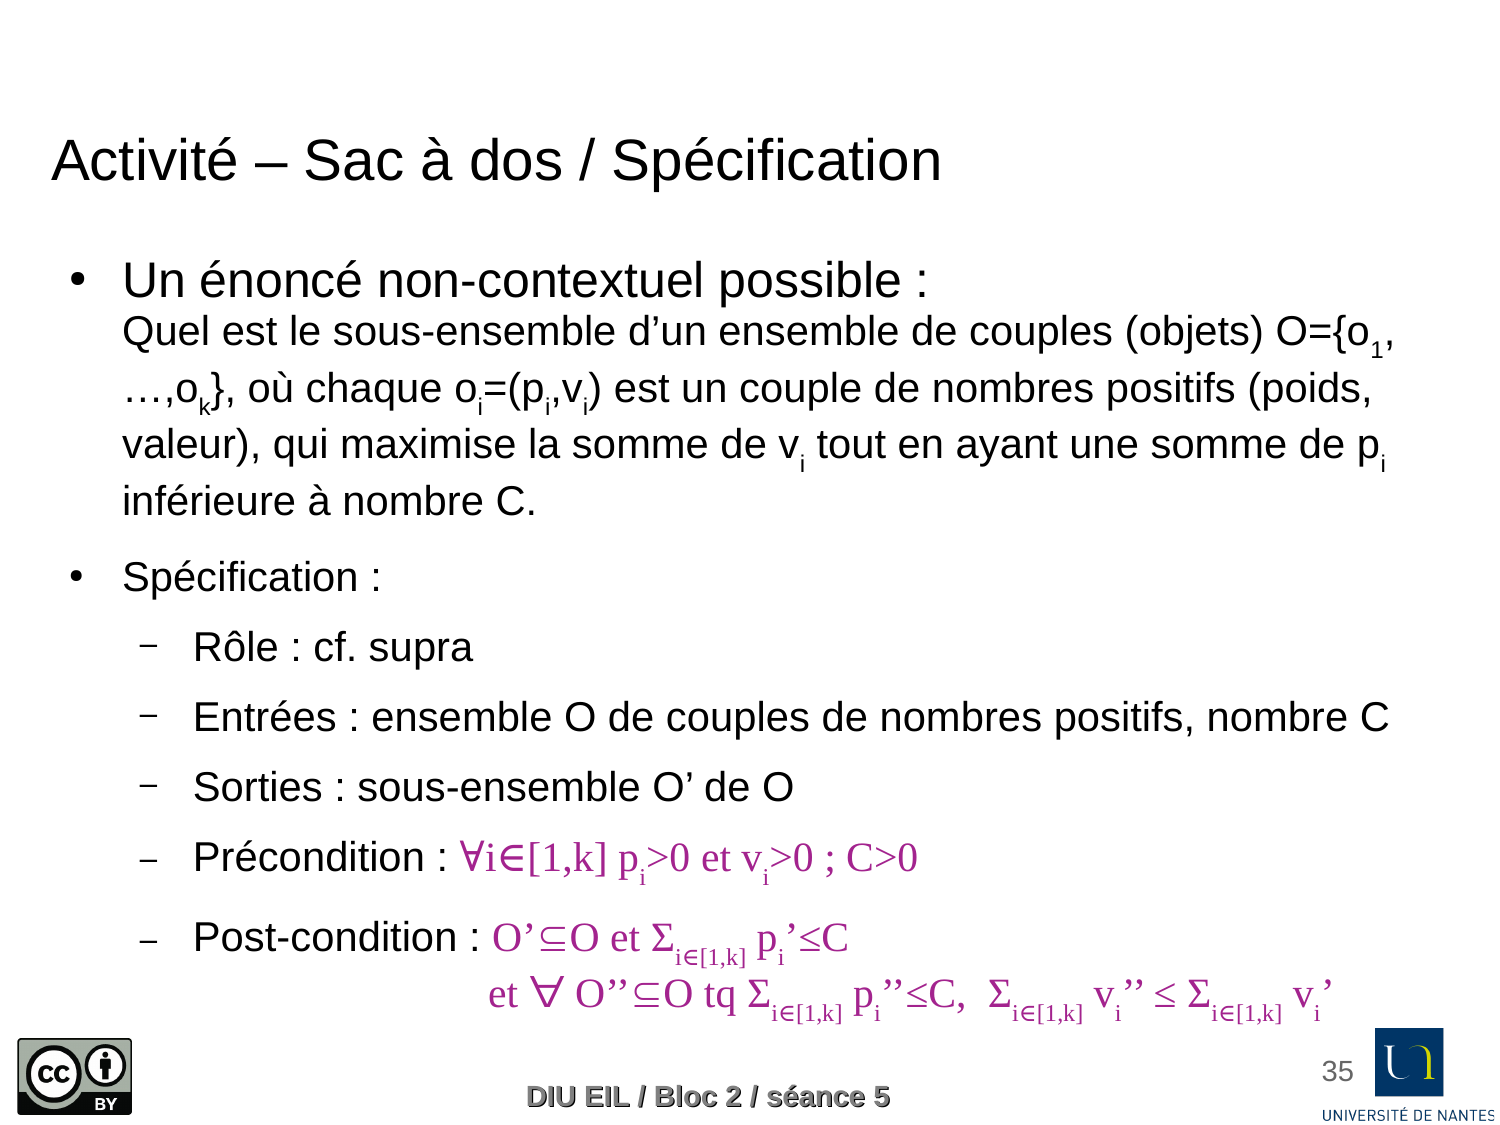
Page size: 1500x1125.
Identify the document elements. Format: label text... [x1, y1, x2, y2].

title Activité – Sac à dos / Spécification [51, 97, 1449, 223]
picture [1323, 1028, 1495, 1121]
picture [17, 1038, 132, 1115]
list Un énoncé non-contextuel possible : Quel est le sous-ensemble d’un ensemble de couples (objets) O={o1,…,ok}, où chaque oi=(pi,vi) est un couple de nombres positifs (poids, valeur), qui maximise la somme de vi tout en ayant une somme de pi inférieure à nombre C. Spécification : Rôle : cf. supra Entrées : ensemble O de couples de nombres positifs, nombre C Sorties : sous-ensemble O’ de O Précondition : ∀i∈[1,k] pi>0 et vi>0 ; C>0 Post-condition : O’⊆O et Σi∈[1,k] pi’≤C et ∀ O’’⊆O tq Σi∈[1,k] pi’’≤C, Σi∈[1,k] vi’’ ≤ Σi∈[1,k] vi’ [51, 252, 1449, 1064]
